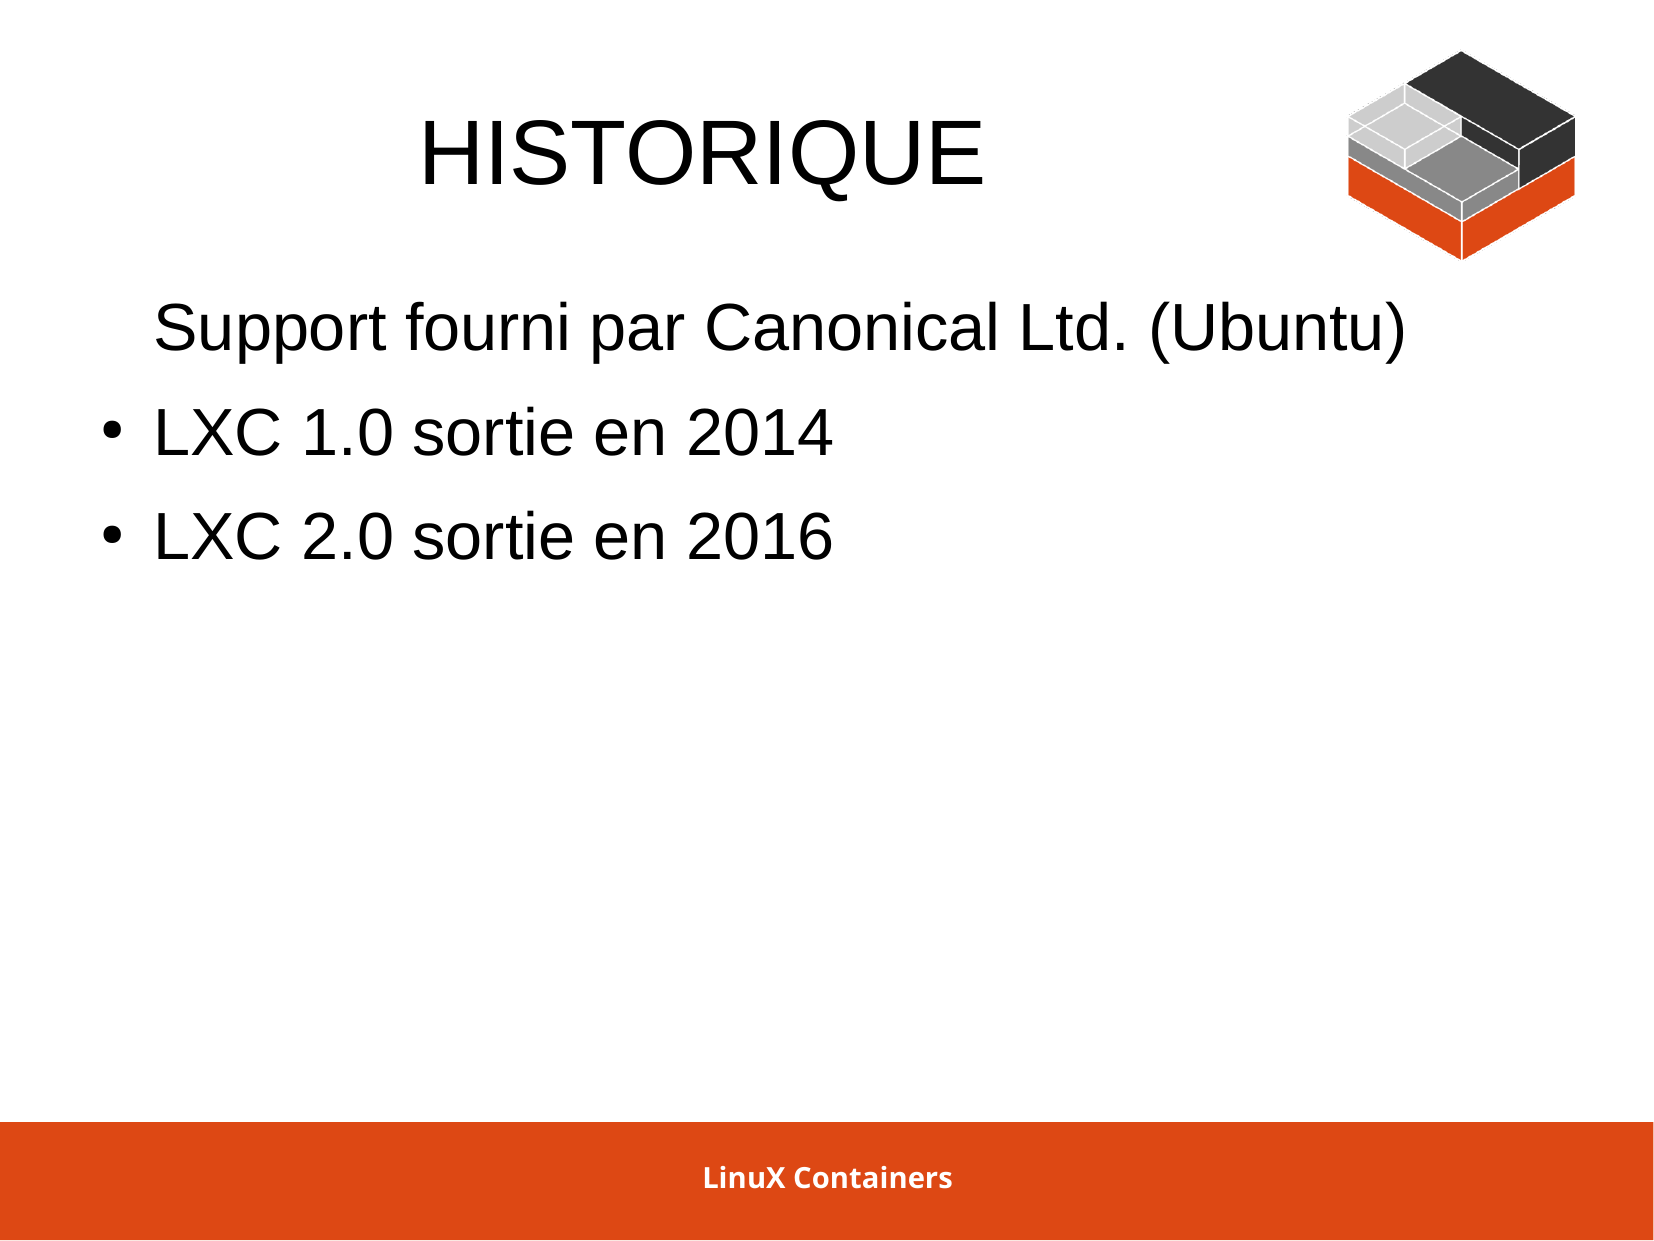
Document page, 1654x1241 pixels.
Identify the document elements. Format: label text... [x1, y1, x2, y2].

picture [1346, 49, 1576, 261]
title HISTORIQUE [82, 49, 1323, 257]
list Support fourni par Canonical Ltd. (Ubuntu) LXC 1.0 sortie en 2014 LXC 2.0 sortie en 2016 [82, 290, 1571, 1010]
